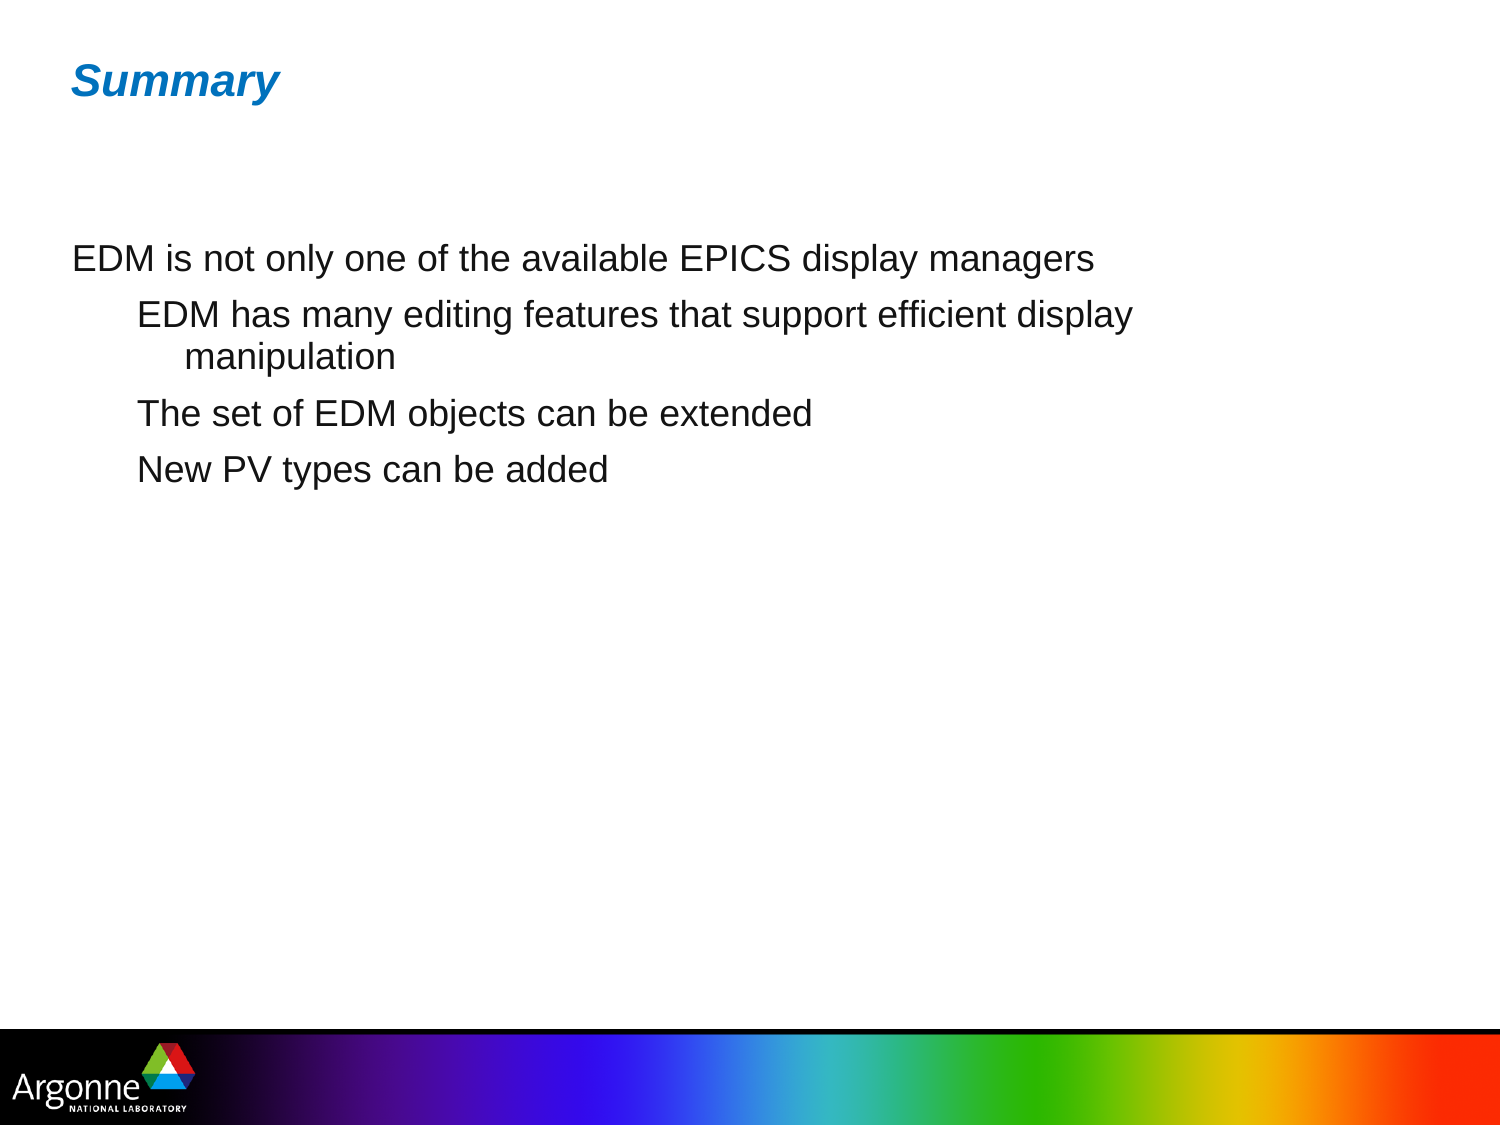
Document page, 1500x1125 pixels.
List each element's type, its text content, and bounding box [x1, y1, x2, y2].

list EDM is not only one of the available EPICS display managers EDM has many editing features that support efficient display manipulation The set of EDM objects can be extended New PV types can be added [56, 229, 1359, 740]
title Summary [55, 40, 1361, 125]
picture [0, 1029, 1500, 1125]
